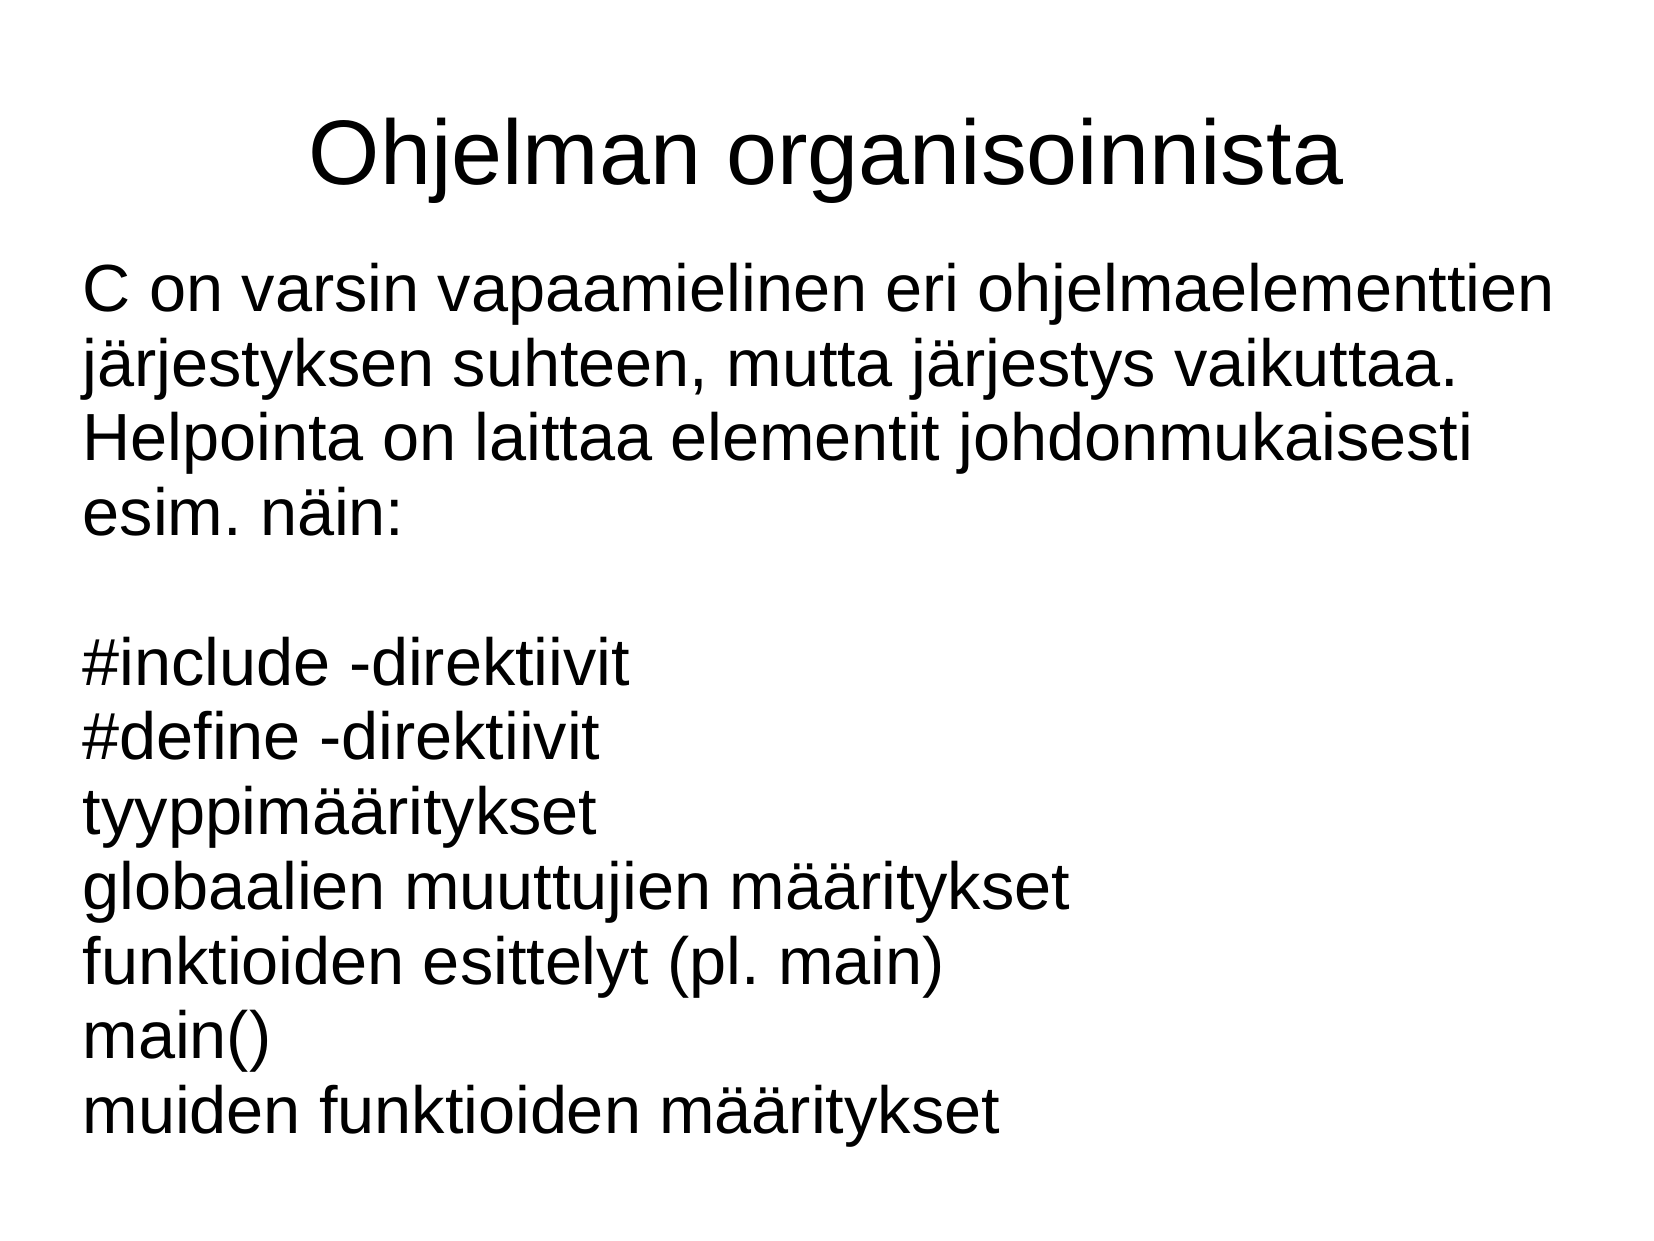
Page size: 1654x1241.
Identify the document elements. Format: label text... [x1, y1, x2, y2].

subtitle C on varsin vapaamielinen eri ohjelmaelementtien järjestyksen suhteen, mutta järjestys vaikuttaa. Helpointa on laittaa elementit johdonmukaisesti esim. näin: #include -direktiivit #define -direktiivit tyyppimääritykset globaalien muuttujien määritykset funktioiden esittelyt (pl. main) main() muiden funktioiden määritykset [82, 250, 1571, 1149]
title Ohjelman organisoinnista [82, 56, 1571, 250]
